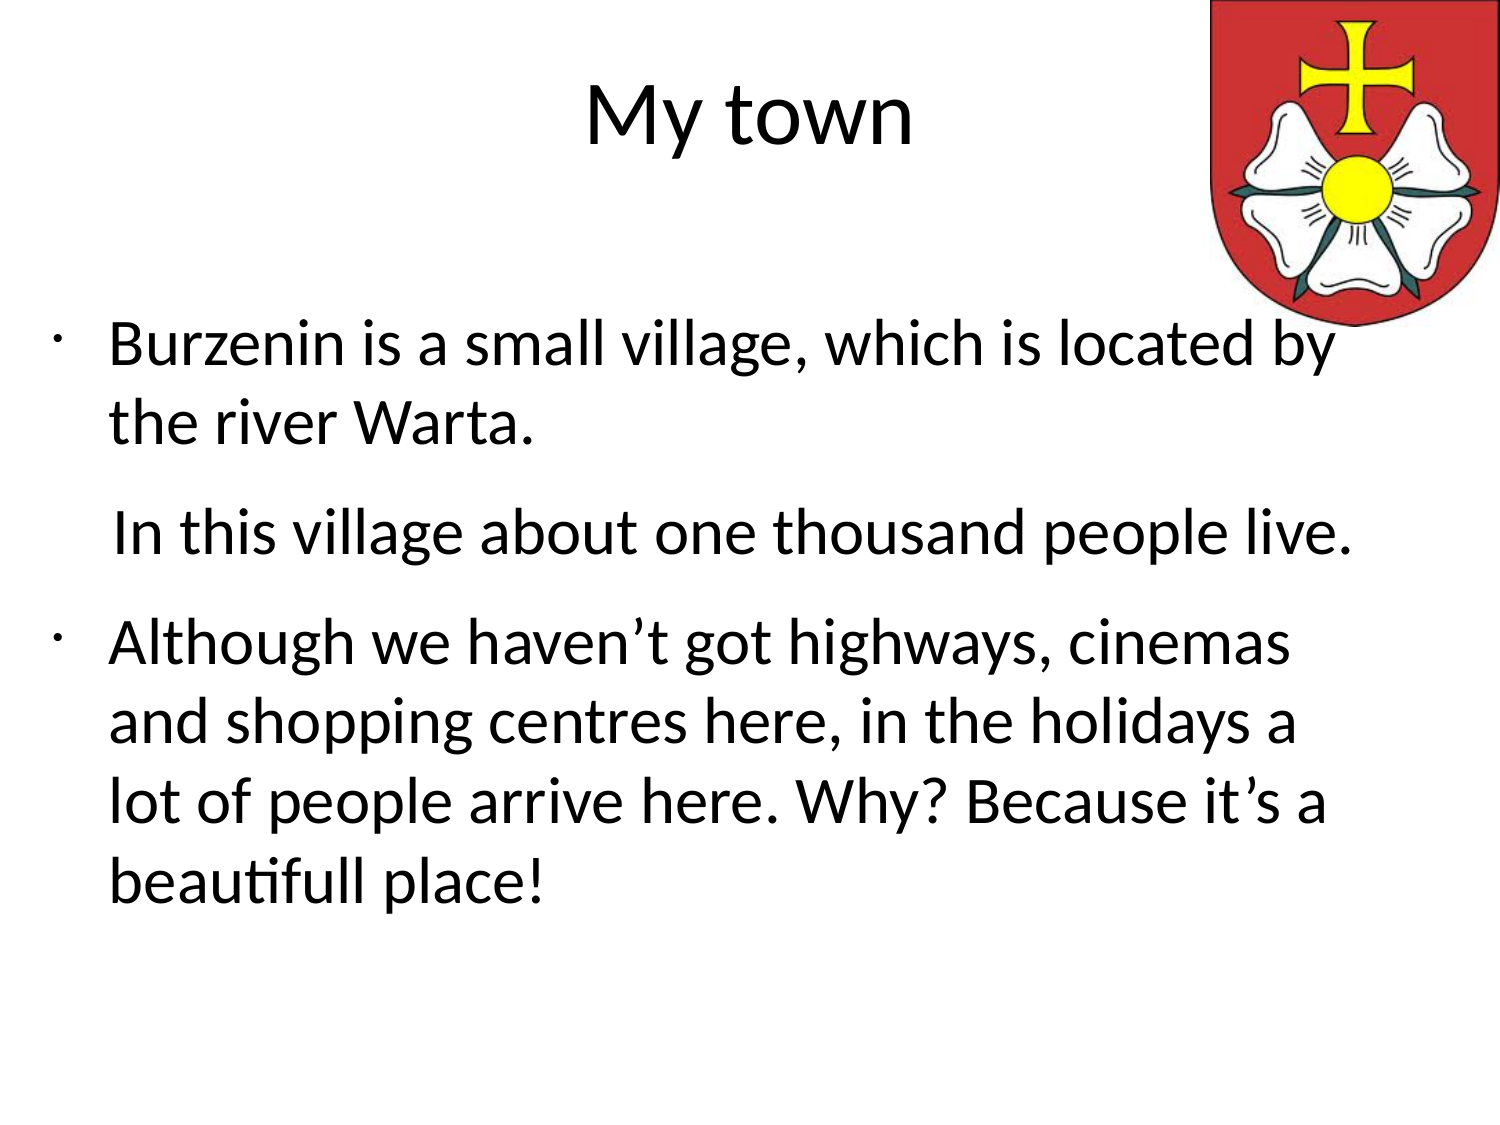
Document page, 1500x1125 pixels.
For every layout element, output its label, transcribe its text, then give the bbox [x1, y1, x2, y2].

list Burzenin is a small village, which is located by the river Warta. In this village about one thousand people live. Although we haven’t got highways, cinemas and shopping centres here, in the holidays a lot of people arrive here. Why? Because it’s a beautifull place! [37, 291, 1388, 1034]
picture [1210, 0, 1500, 327]
title My town [75, 45, 1425, 233]
